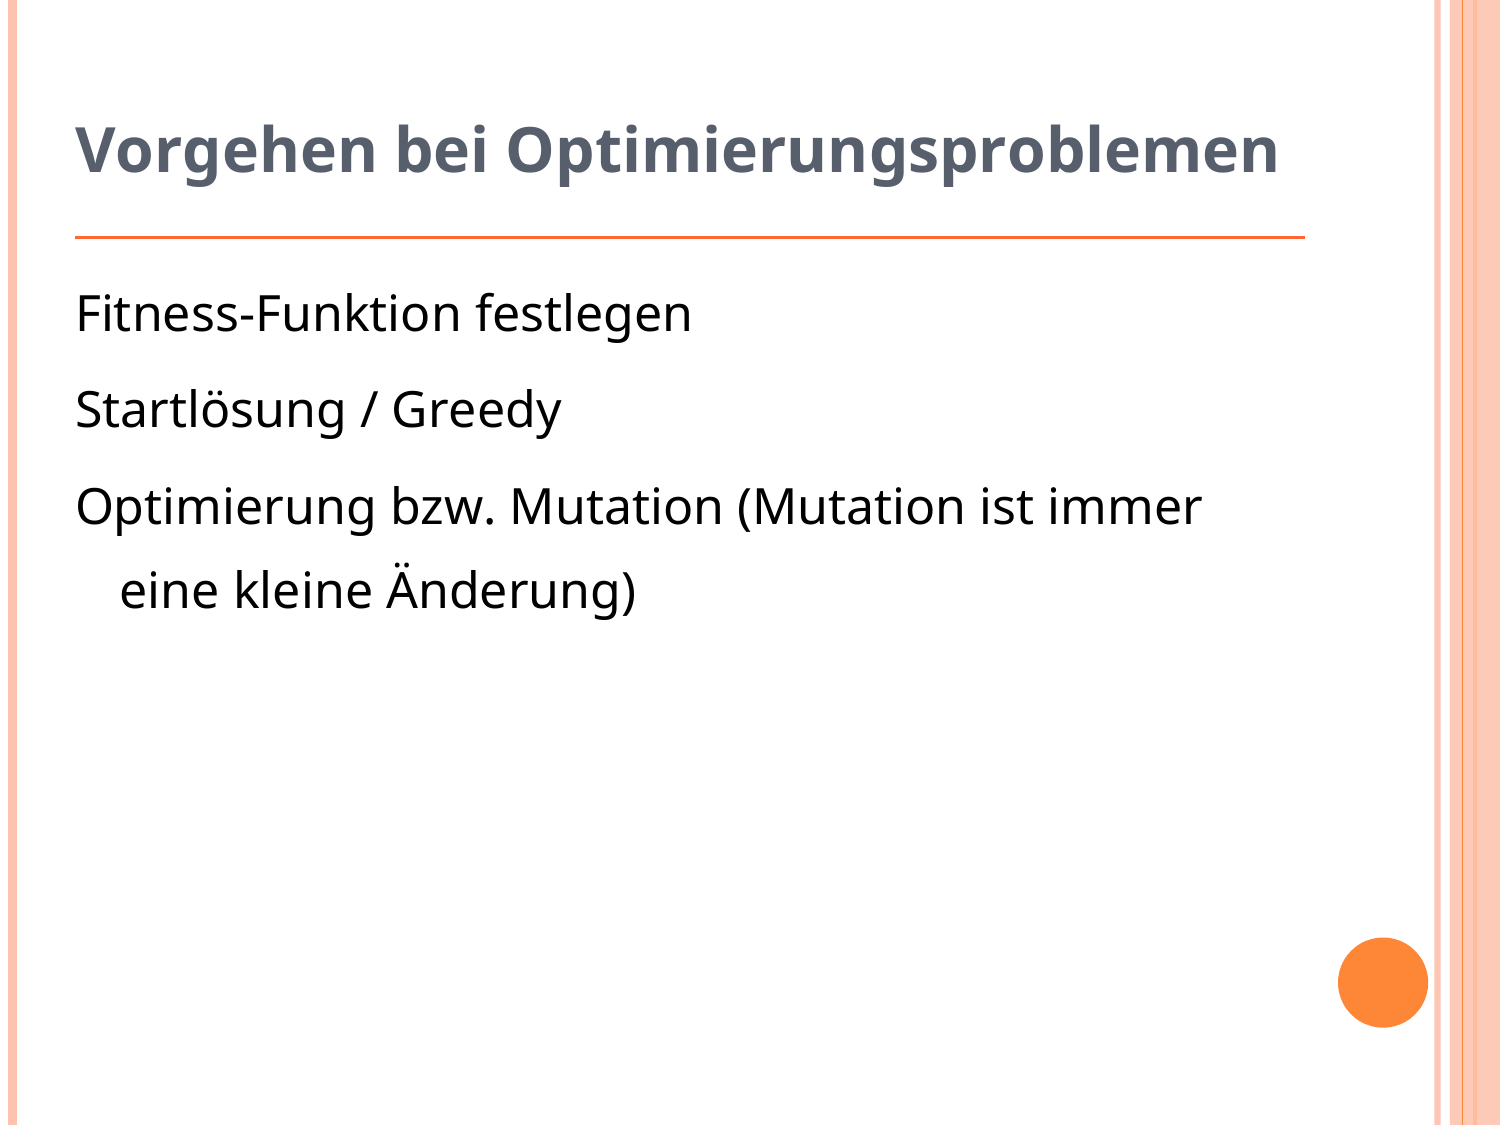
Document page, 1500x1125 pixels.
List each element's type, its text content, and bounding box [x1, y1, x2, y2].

list Fitness-Funktion festlegen Startlösung / Greedy Optimierung bzw. Mutation (Mutation ist immer eine kleine Änderung)‏ [74, 262, 1300, 1048]
title Vorgehen bei Optimierungsproblemen [74, 46, 1407, 232]
